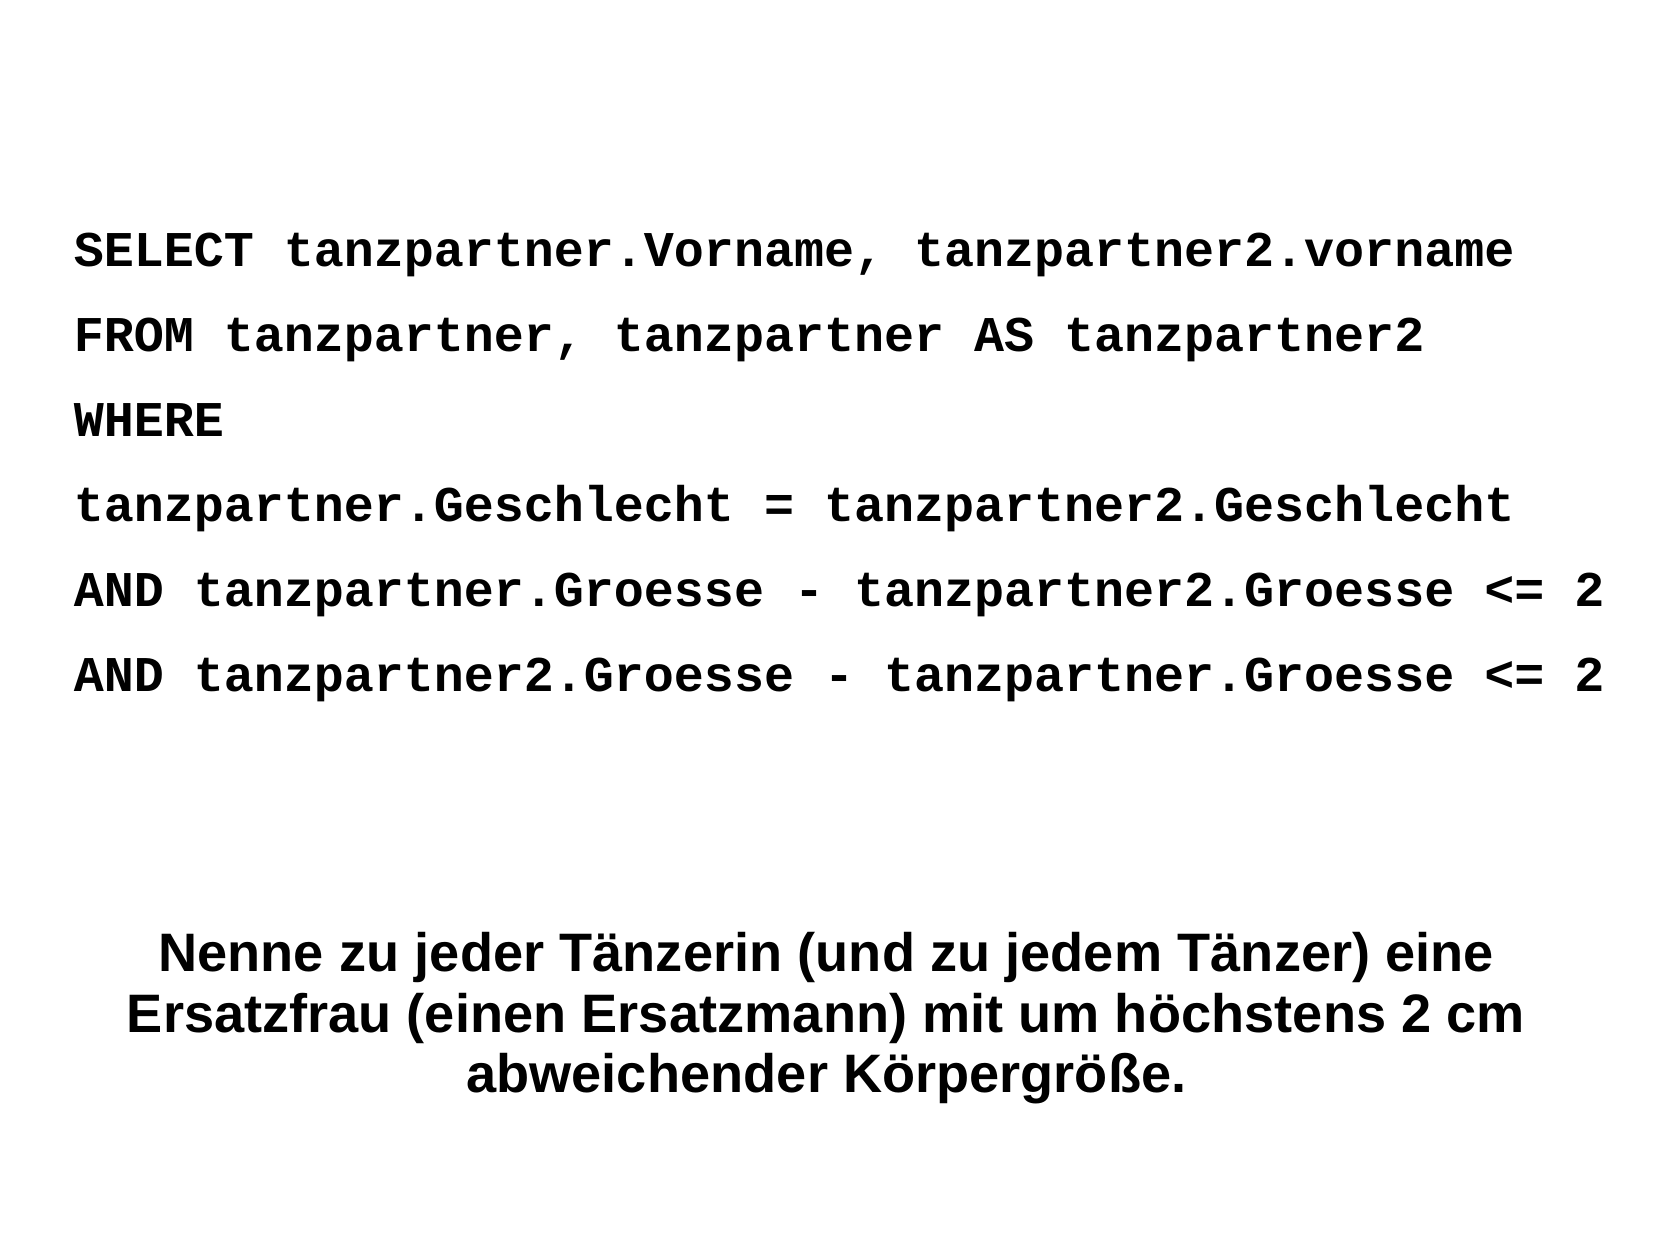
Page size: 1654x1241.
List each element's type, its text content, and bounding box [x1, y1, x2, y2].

text_box SELECT tanzpartner.Vorname, tanzpartner2.vorname FROM tanzpartner, tanzpartner AS tanzpartner2 WHERE tanzpartner.Geschlecht = tanzpartner2.Geschlecht AND tanzpartner.Groesse - tanzpartner2.Groesse <= 2 AND tanzpartner2.Groesse - tanzpartner.Groesse <= 2 [59, 188, 1625, 687]
text_box Nenne zu jeder Tänzerin (und zu jedem Tänzer) eine Ersatzfrau (einen Ersatzmann) mit um höchstens 2 cm abweichender Körpergröße. [59, 915, 1595, 1117]
